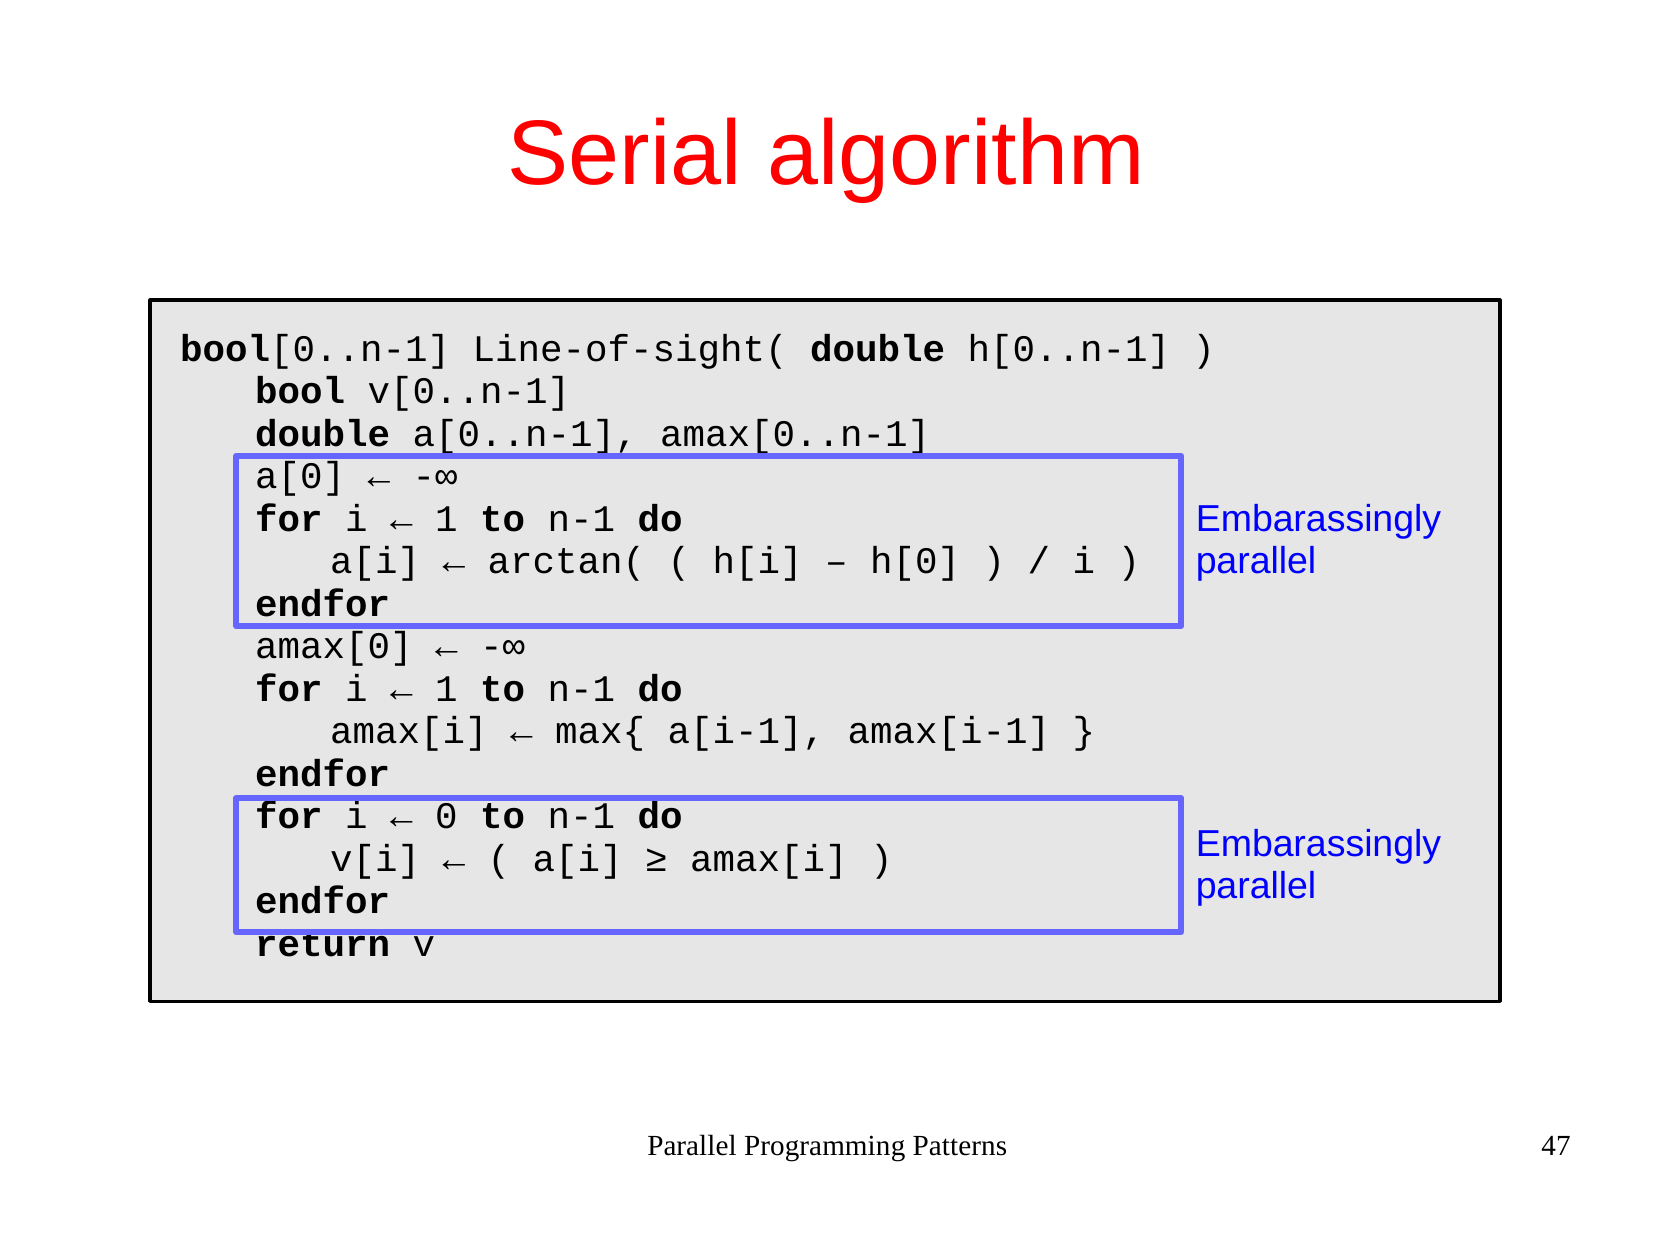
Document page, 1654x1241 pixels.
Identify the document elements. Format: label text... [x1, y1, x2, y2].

text_box bool[0..n-1] Line-of-sight( double h[0..n-1] ) bool v[0..n-1] double a[0..n-1], amax[0..n-1] a[0] ← -∞ for i ← 1 to n-1 do a[i] ← arctan( ( h[i] – h[0] ) / i ) endfor amax[0] ← -∞ for i ← 1 to n-1 do amax[i] ← max{ a[i-1], amax[i-1] } endfor for i ← 0 to n-1 do v[i] ← ( a[i] ≥ amax[i] ) endfor return v [150, 300, 1501, 1002]
title Serial algorithm [82, 49, 1571, 257]
text_box Embarassingly parallel [1181, 814, 1457, 914]
text_box Embarassingly parallel [1181, 490, 1457, 589]
